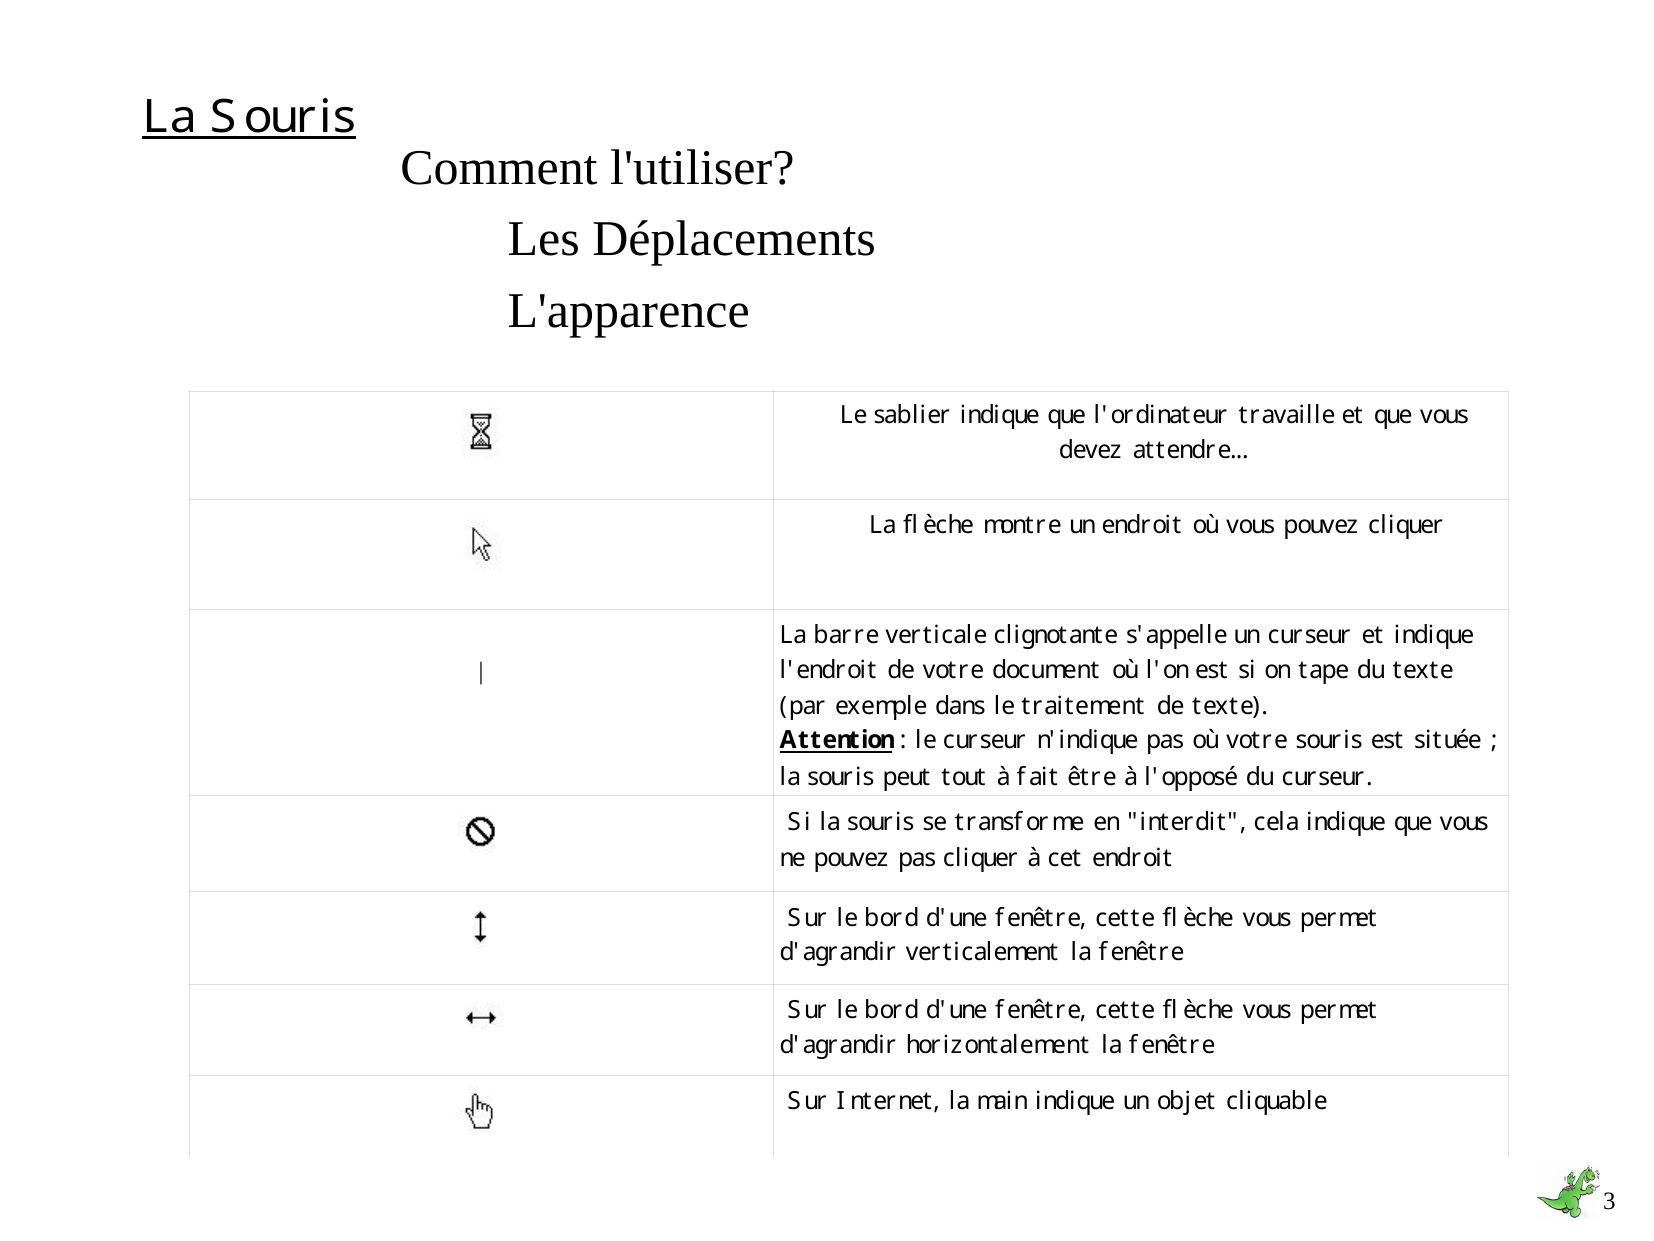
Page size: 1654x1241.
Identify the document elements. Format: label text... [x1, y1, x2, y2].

text_box L'apparence [507, 281, 1078, 339]
picture [1536, 1163, 1600, 1220]
chart [88, 295, 1530, 1162]
text_box 3 [1603, 1186, 1632, 1216]
chart [0, 27, 973, 204]
text_box Les Déplacements [507, 209, 1160, 267]
text_box Comment l'utiliser? [400, 138, 1285, 196]
